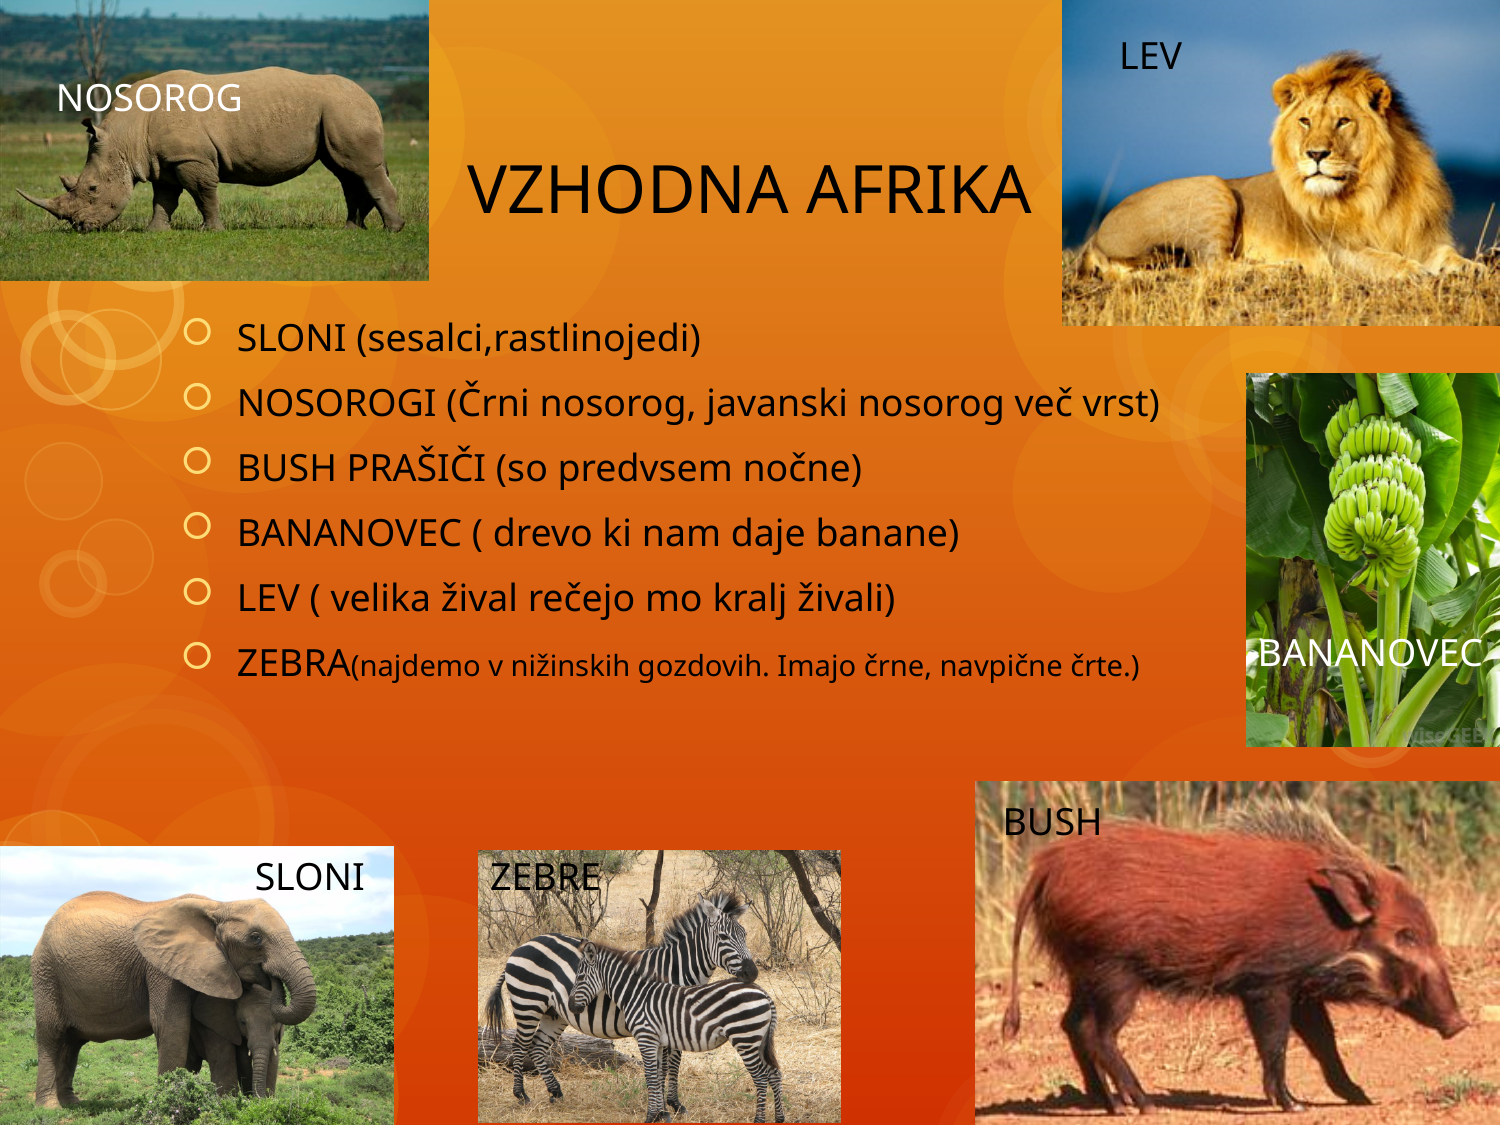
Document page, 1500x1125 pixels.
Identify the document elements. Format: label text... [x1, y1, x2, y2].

title VZHODNA AFRIKA [429, 110, 1062, 263]
text_box LEV [1104, 25, 1215, 86]
picture [1062, 0, 1500, 326]
picture [1246, 682, 1500, 747]
text_box ZEBRE [475, 846, 712, 906]
picture [1246, 373, 1500, 621]
text_box SLONI [240, 846, 394, 906]
text_box BANANOVEC [1242, 621, 1500, 682]
list SLONI (sesalci,rastlinojedi) NOSOROGI (Črni nosorog, javanski nosorog več vrst) BUSH PRAŠIČI (so predvsem nočne) BANANOVEC ( drevo ki nam daje banane) LEV ( velika žival rečejo mo kralj živali) ZEBRA(najdemo v nižinskih gozdovih. Imajo črne, navpične črte.) [165, 296, 1335, 962]
picture [0, 0, 429, 281]
picture [975, 781, 1500, 1125]
picture [478, 850, 841, 1123]
text_box BUSH [987, 790, 1138, 851]
picture [0, 846, 394, 1125]
text_box NOSOROG [41, 66, 373, 127]
